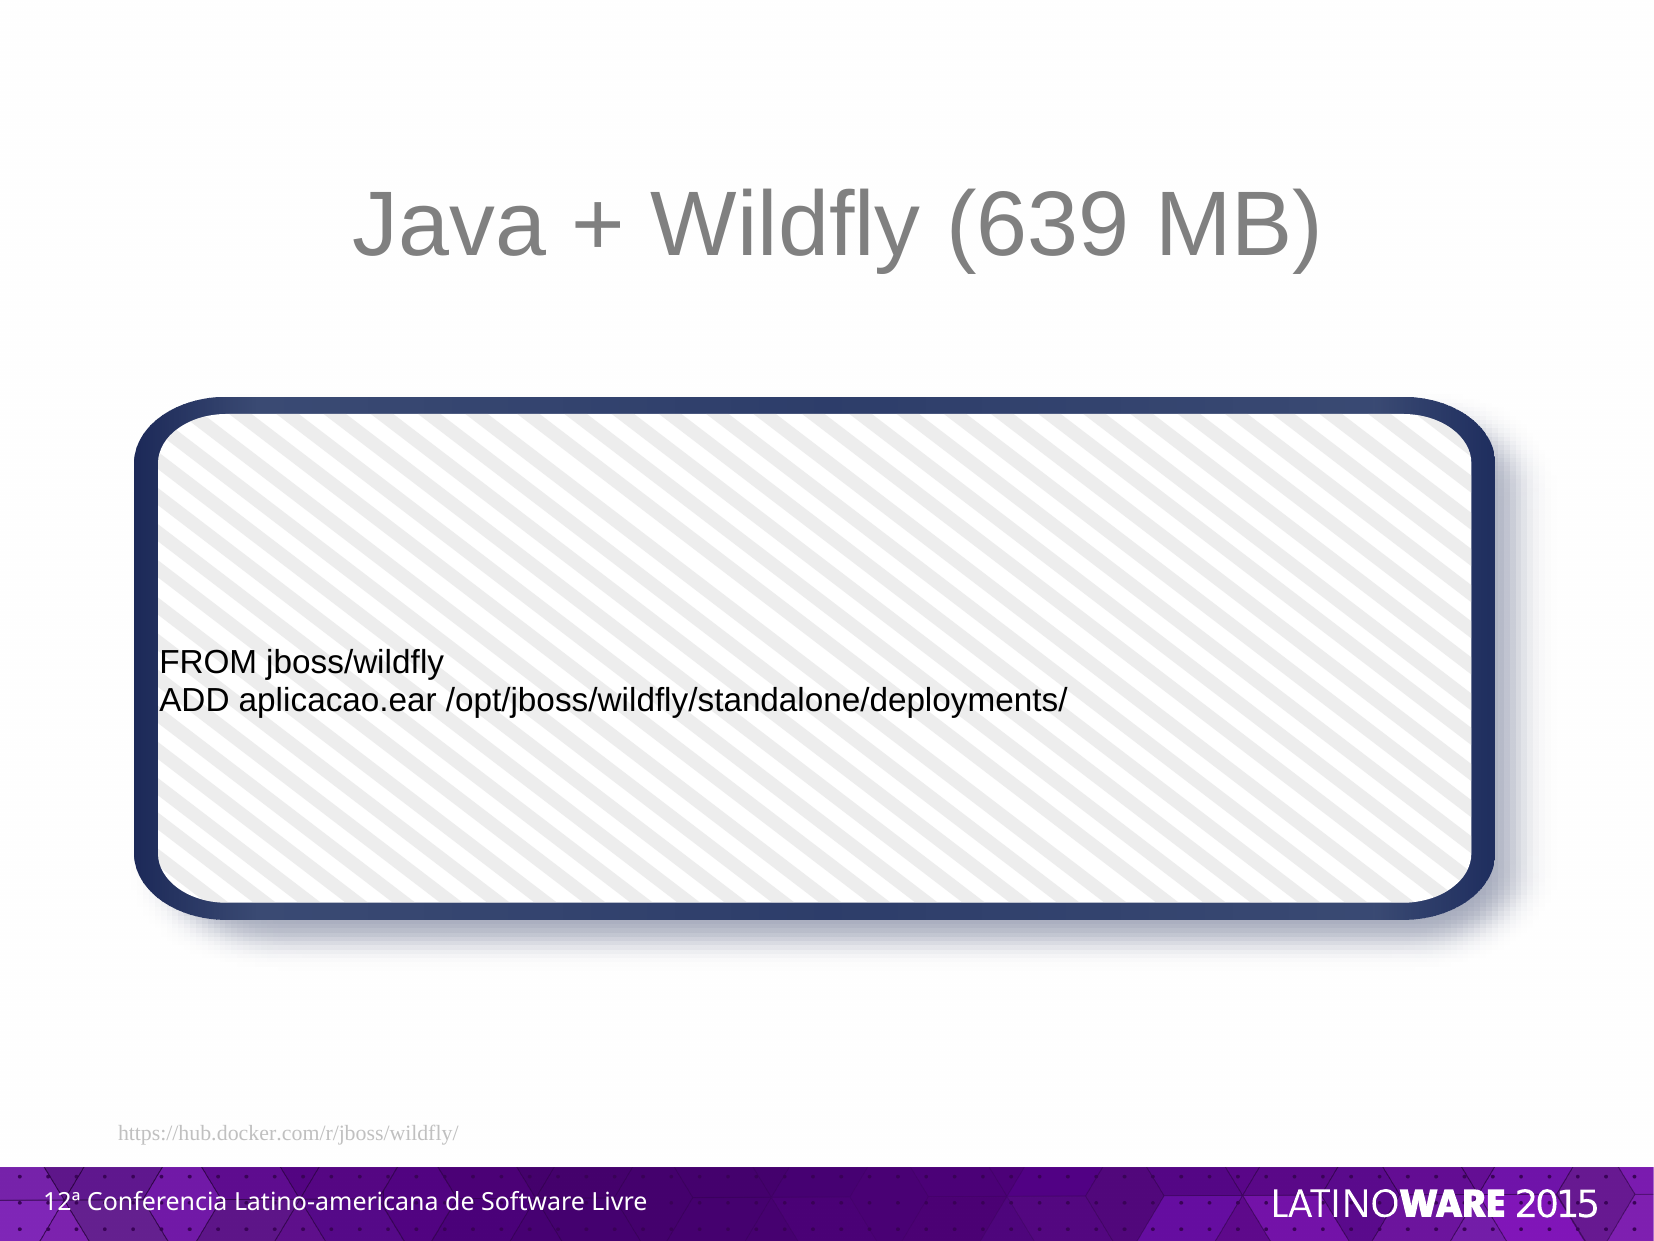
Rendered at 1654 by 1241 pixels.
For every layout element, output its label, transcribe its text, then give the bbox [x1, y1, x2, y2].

text_box https://hub.docker.com/r/jboss/wildfly/ [118, 1062, 1536, 1146]
text_box 12ª Conferencia Latino-americana de Software Livre [28, 1176, 1127, 1234]
picture [0, 0, 1654, 1241]
text_box Java + Wildfly (639 MB) [129, 165, 1548, 330]
